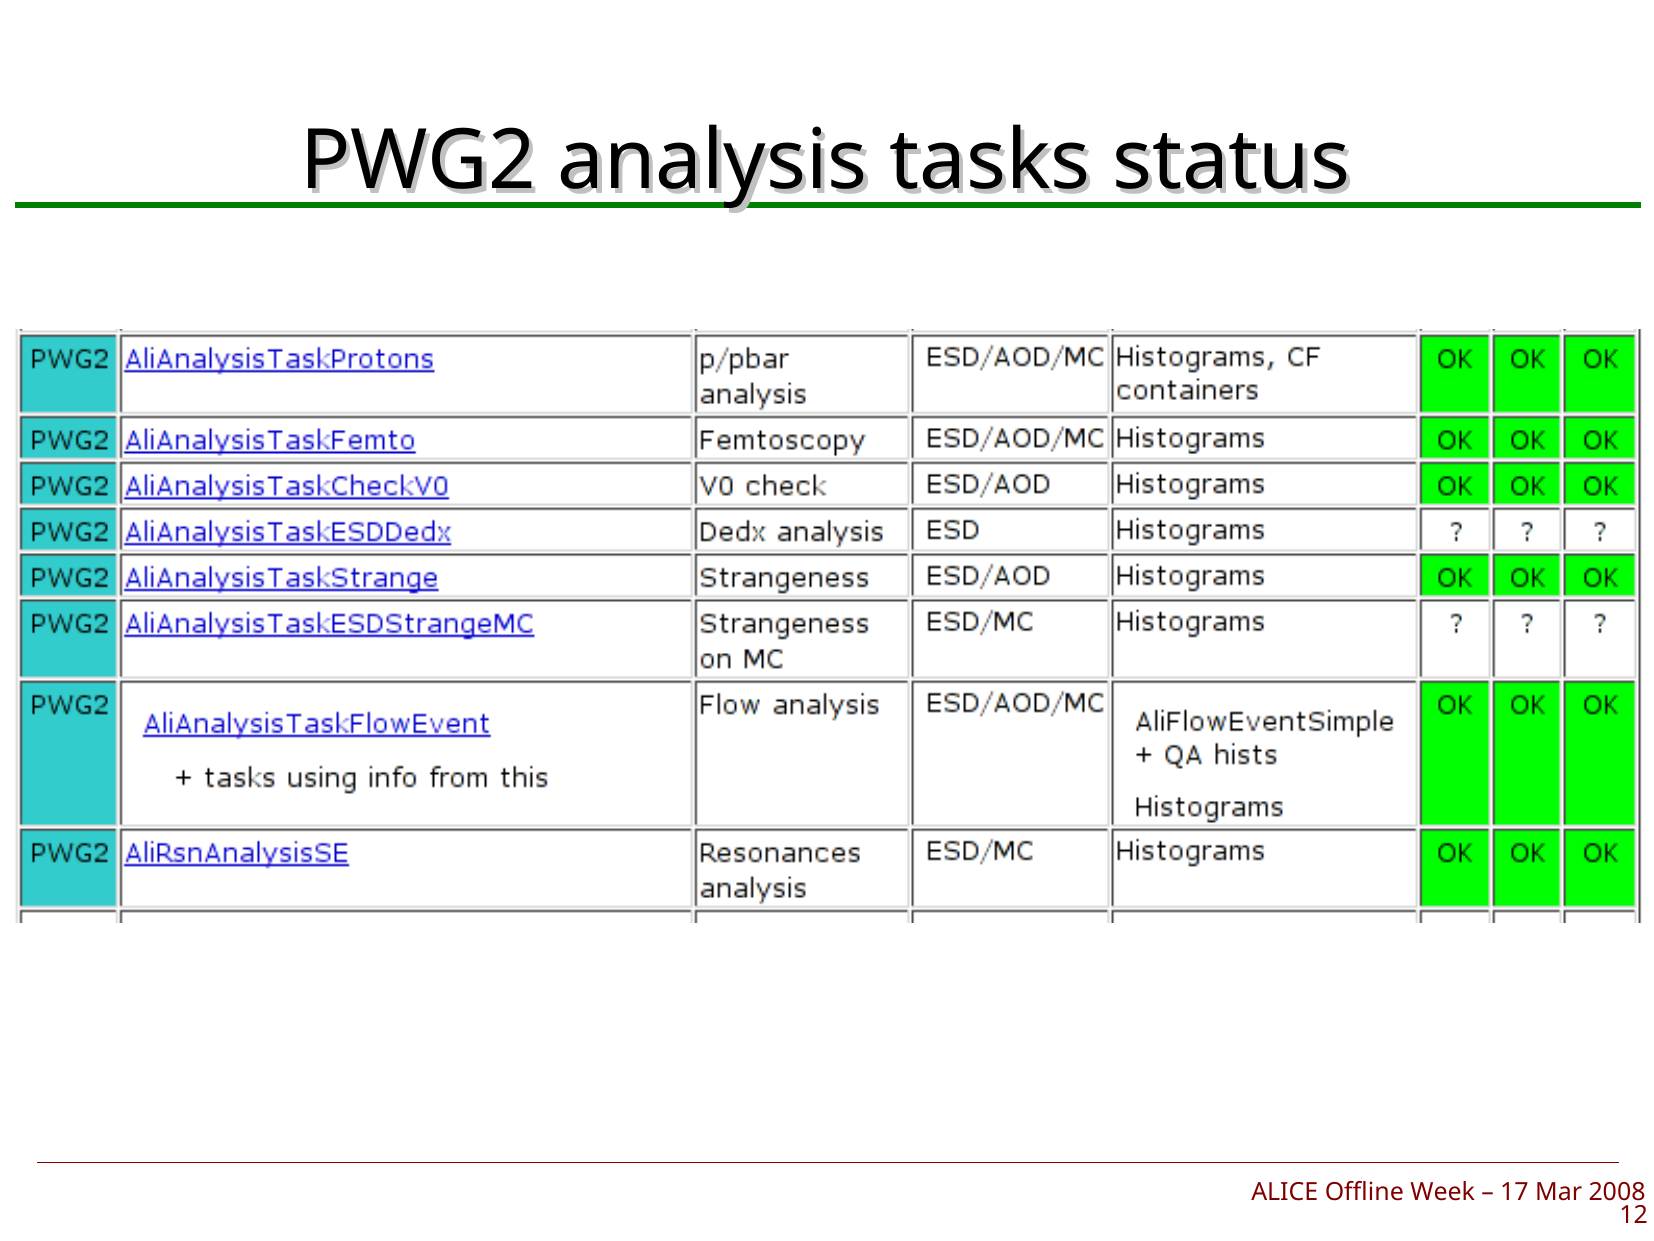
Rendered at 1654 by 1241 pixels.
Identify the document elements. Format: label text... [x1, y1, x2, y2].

title PWG2 analysis tasks status [119, 52, 1532, 261]
picture [8, 329, 1653, 923]
